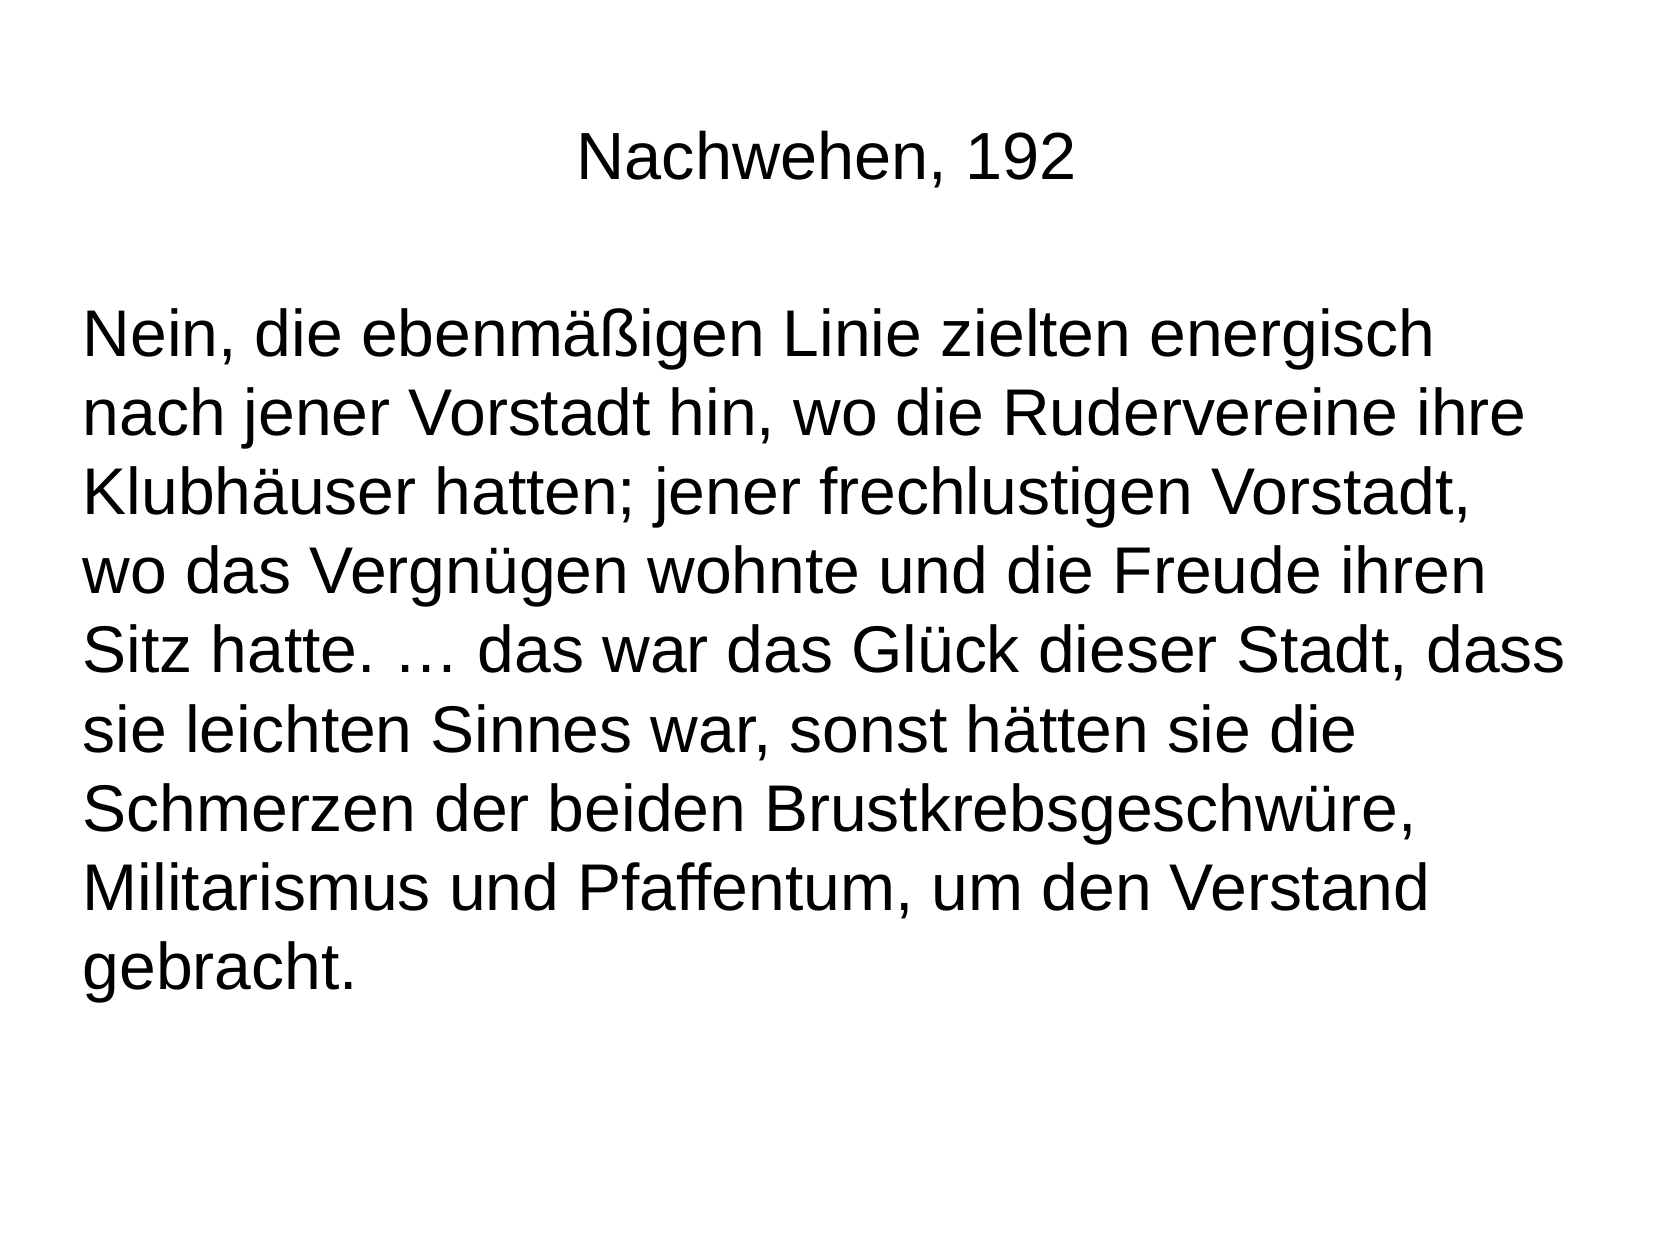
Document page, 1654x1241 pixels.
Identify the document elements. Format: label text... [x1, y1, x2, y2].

title Nachwehen, 192 [82, 49, 1571, 257]
list Nein, die ebenmäßigen Linie zielten energisch nach jener Vorstadt hin, wo die Rudervereine ihre Klubhäuser hatten; jener frechlustigen Vorstadt, wo das Vergnügen wohnte und die Freude ihren Sitz hatte. … das war das Glück dieser Stadt, dass sie leichten Sinnes war, sonst hätten sie die Schmerzen der beiden Brustkrebsgeschwüre, Militarismus und Pfaffentum, um den Verstand gebracht. [82, 290, 1571, 1010]
